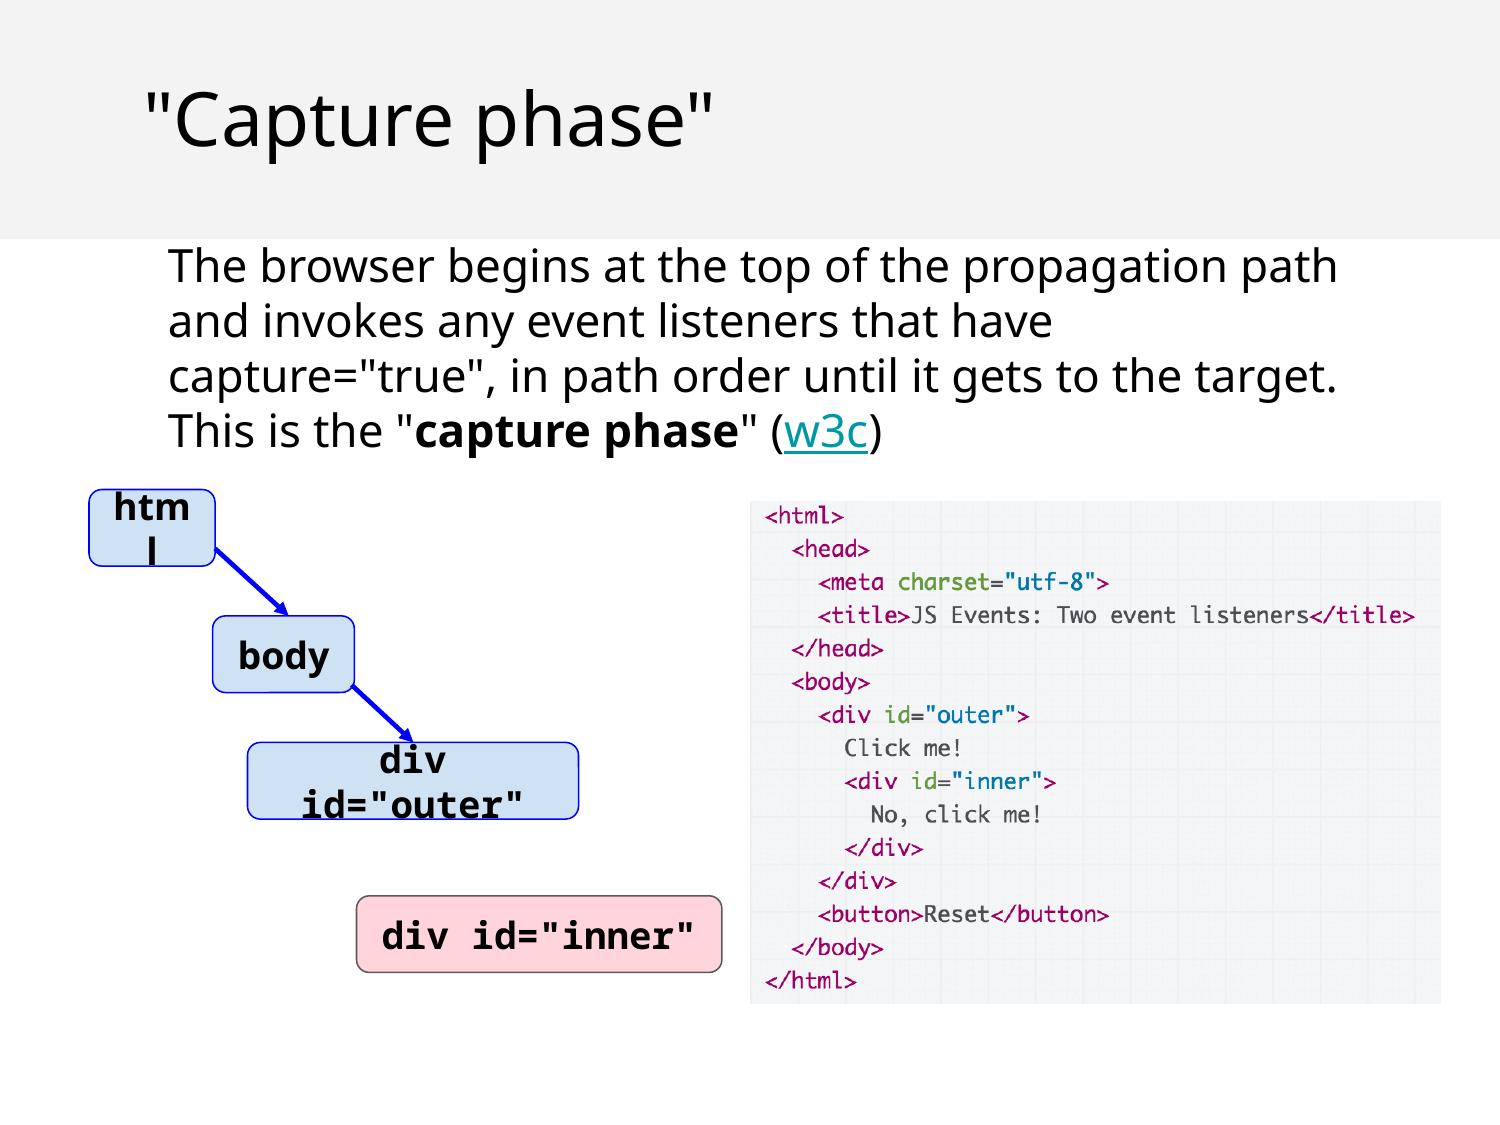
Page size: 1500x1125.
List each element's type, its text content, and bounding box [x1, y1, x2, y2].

picture [750, 501, 1441, 1004]
text_box The browser begins at the top of the propagation path and invokes any event listeners that have capture="true", in path order until it gets to the target. This is the "capture phase" (w3c) [152, 221, 1397, 441]
text_box div id="outer" [247, 742, 579, 820]
text_box html [88, 489, 216, 567]
text_box div id="inner" [356, 895, 722, 973]
text_box body [212, 615, 355, 693]
title "Capture phase" [128, 56, 1372, 183]
